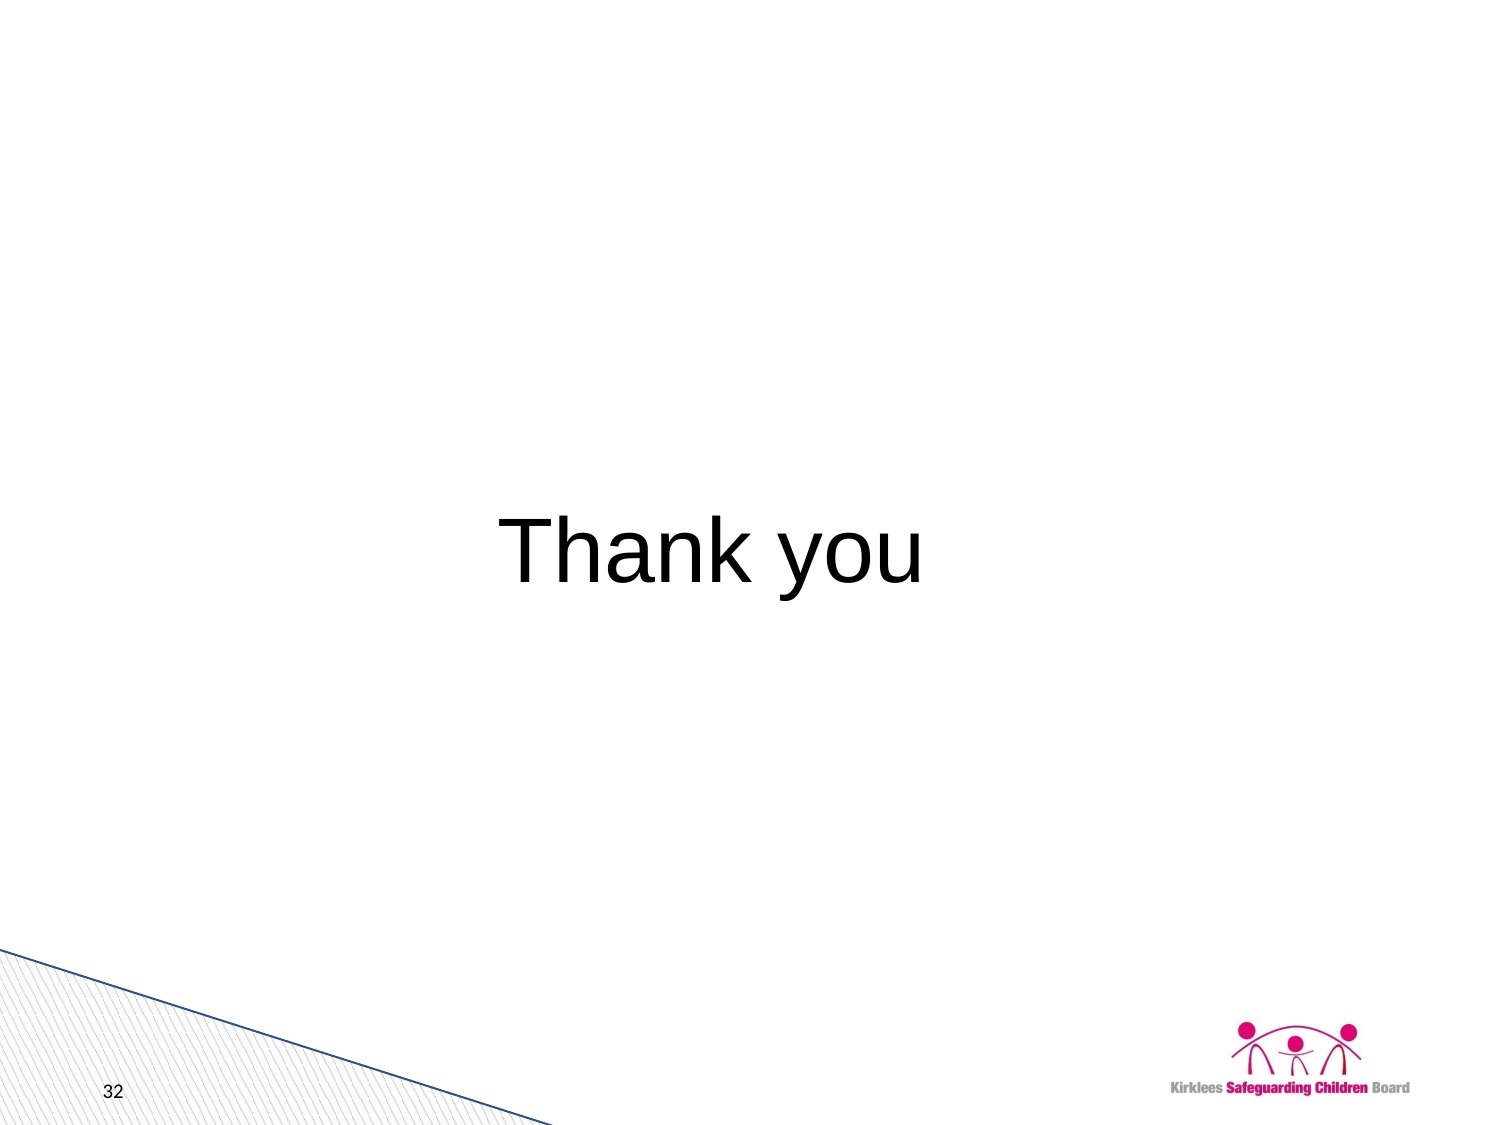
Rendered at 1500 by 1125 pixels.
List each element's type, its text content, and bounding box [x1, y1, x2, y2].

text_box [87, 1050, 148, 1111]
list Thank you [232, 243, 1181, 986]
